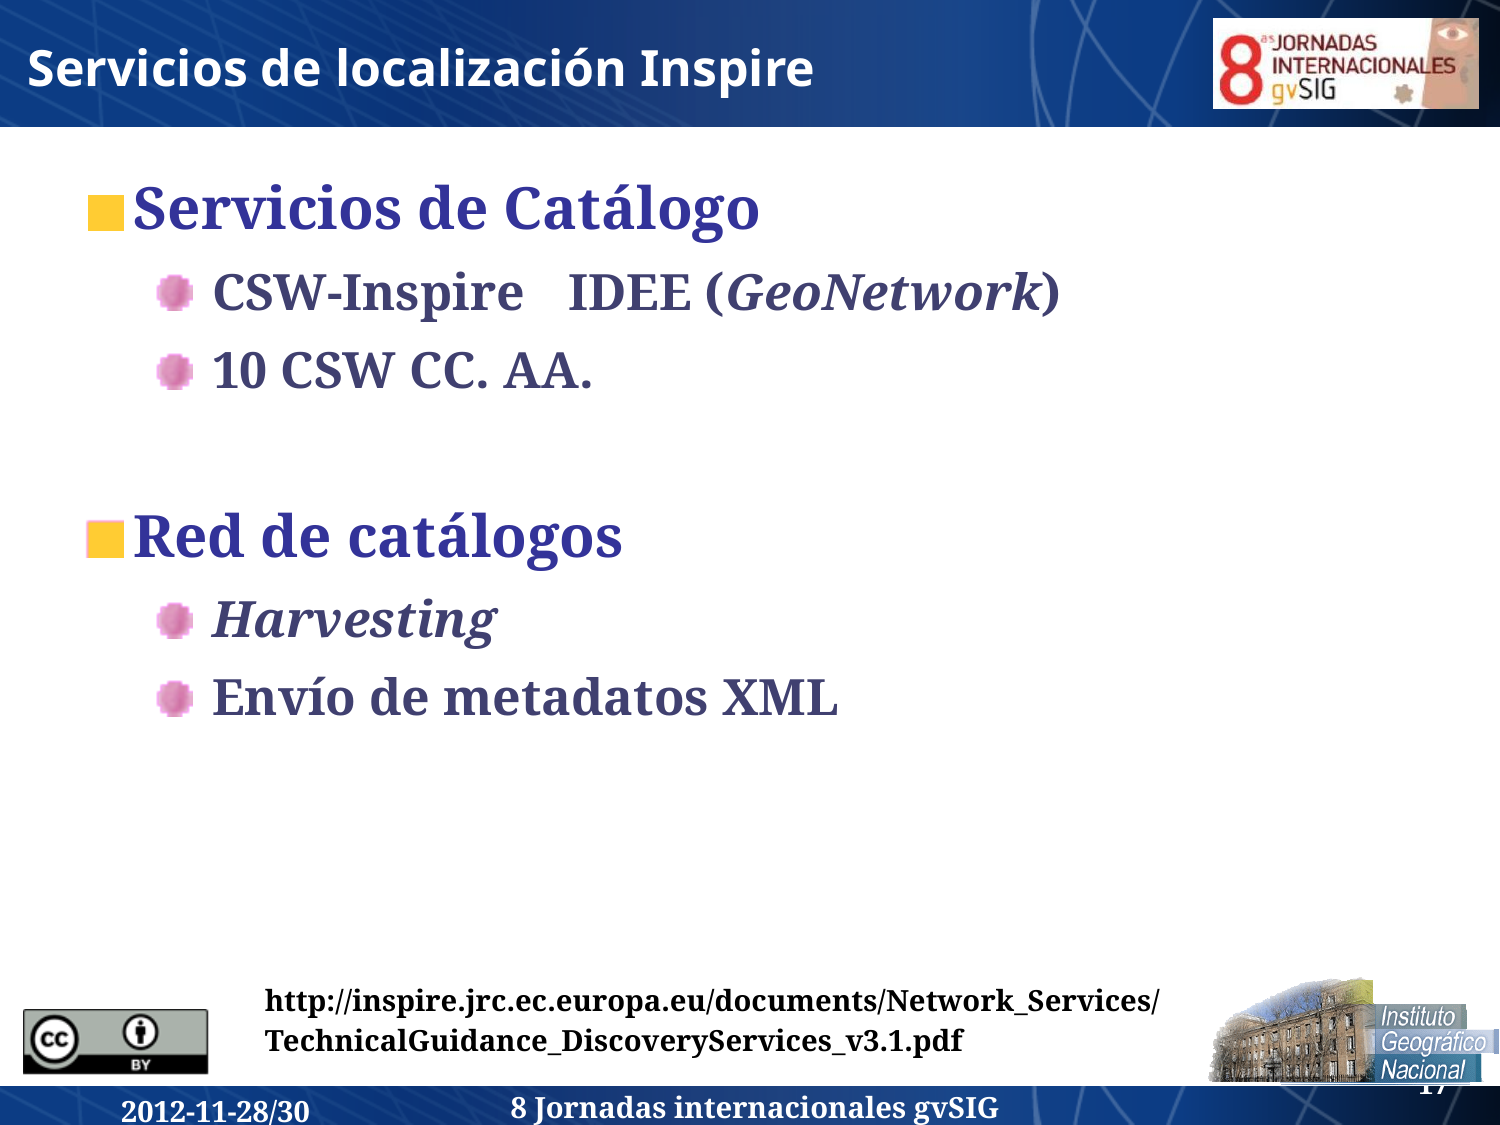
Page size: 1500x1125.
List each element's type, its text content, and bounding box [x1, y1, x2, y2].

picture [0, 0, 1500, 127]
list Servicios de Catálogo CSW-Inspire IDEE (GeoNetwork) 10 CSW CC. AA. Red de catálogos Harvesting Envío de metadatos XML http://inspire.jrc.ec.europa.eu/documents/Network_Services/TechnicalGuidance_DiscoveryServices_v3.1.pdf [62, 160, 1438, 1004]
picture [0, 968, 1500, 1125]
title Servicios de localización Inspire [0, 35, 1275, 99]
